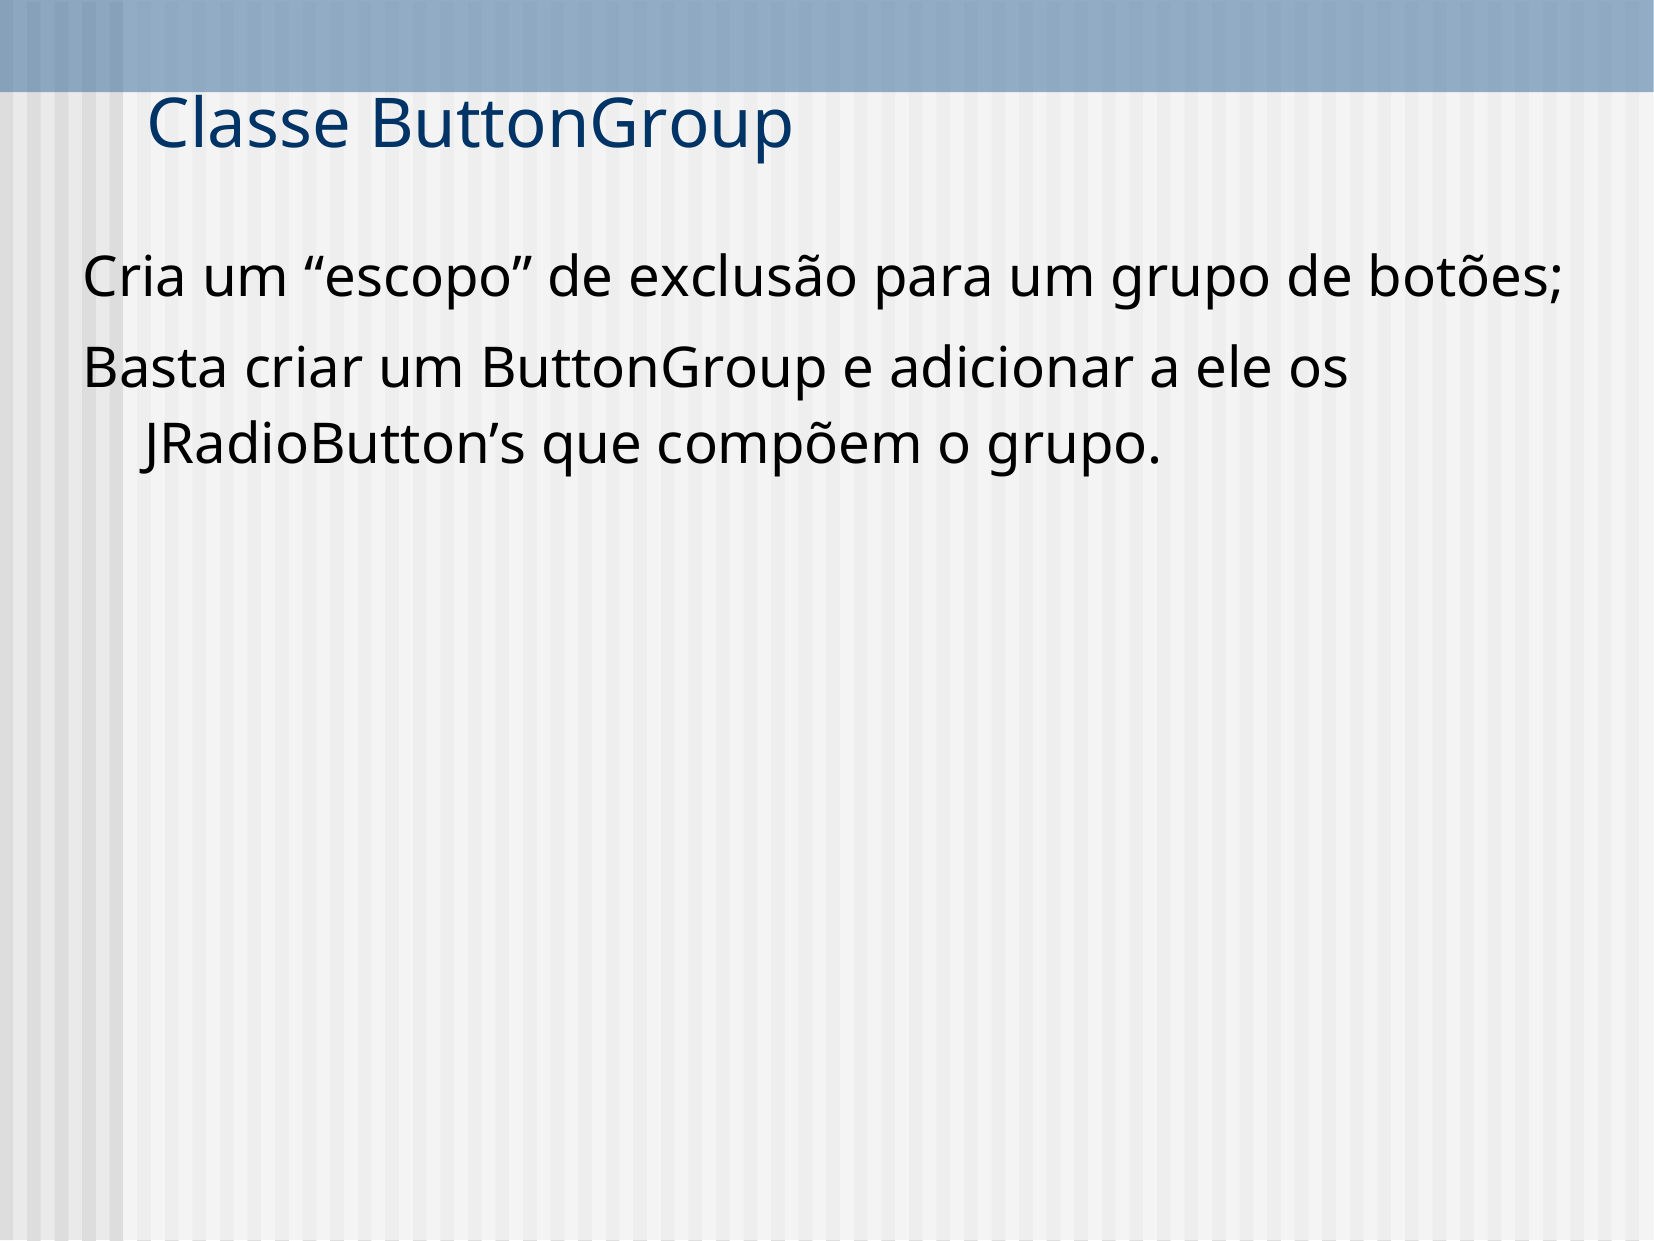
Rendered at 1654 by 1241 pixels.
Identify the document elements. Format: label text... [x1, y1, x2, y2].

title Classe ButtonGroup [146, 36, 1536, 204]
list Cria um “escopo” de exclusão para um grupo de botões; Basta criar um ButtonGroup e adicionar a ele os JRadioButton’s que compõem o grupo. [82, 236, 1571, 1094]
